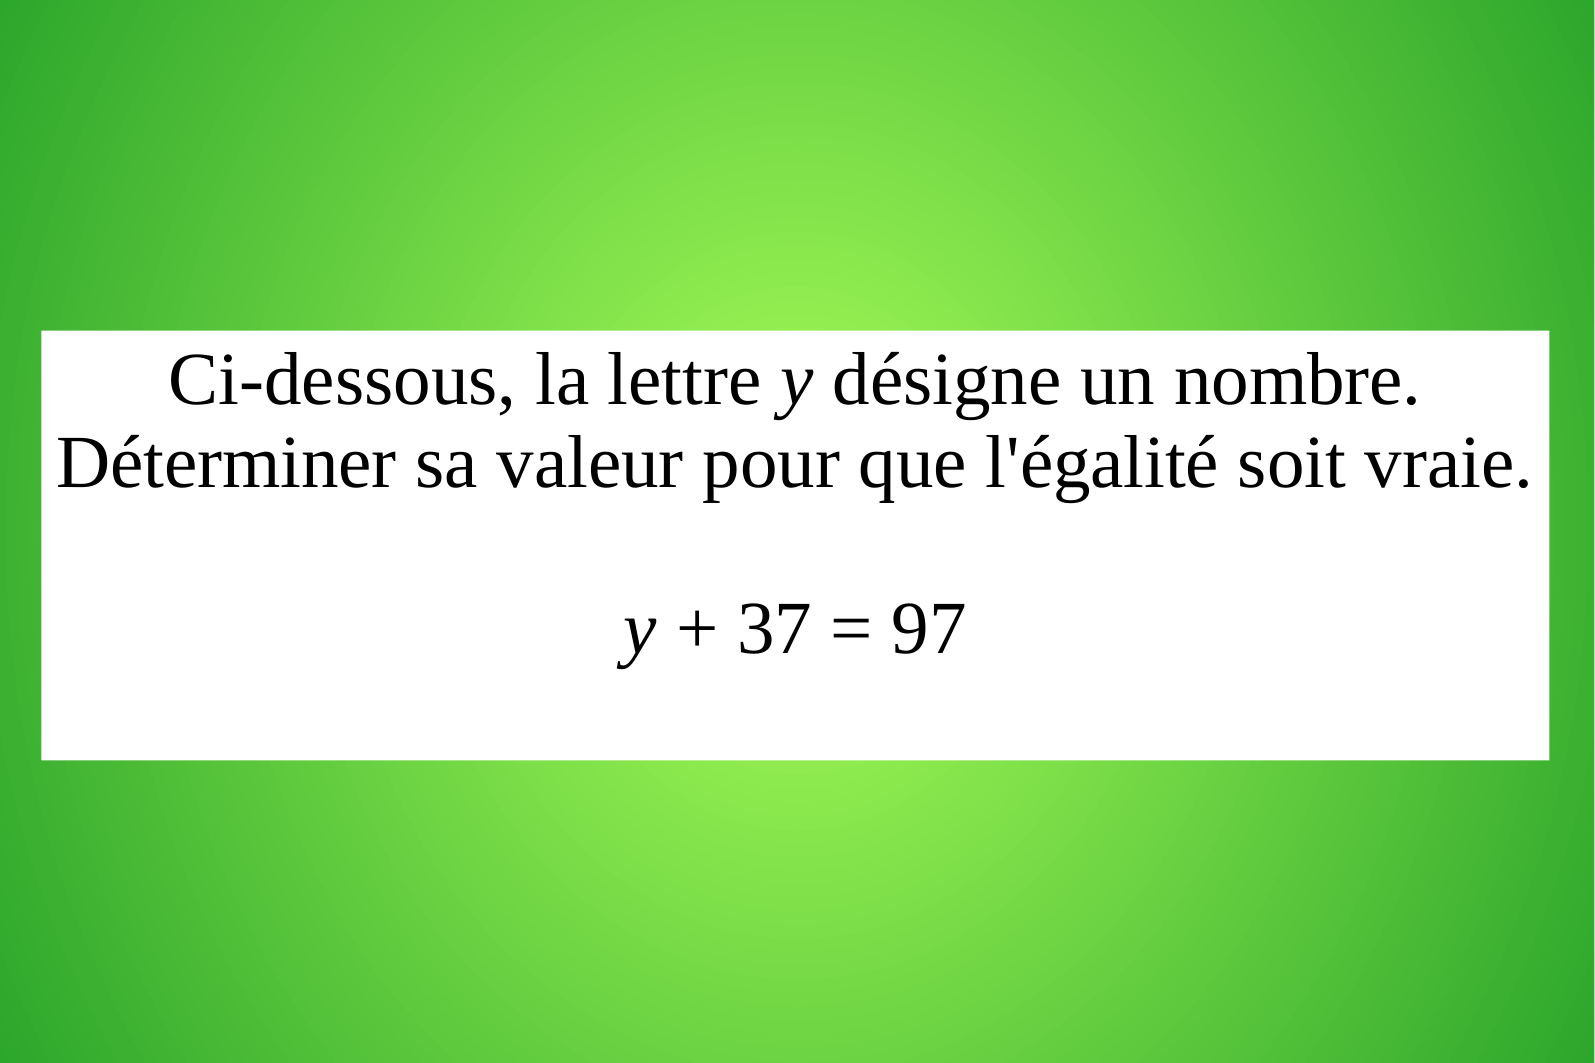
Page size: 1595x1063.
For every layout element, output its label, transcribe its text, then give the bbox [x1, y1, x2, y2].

text_box Ci-dessous, la lettre y désigne un nombre. Déterminer sa valeur pour que l'égalité soit vraie. y + 37 = 97 [41, 330, 1550, 761]
picture [0, 0, 1595, 1063]
